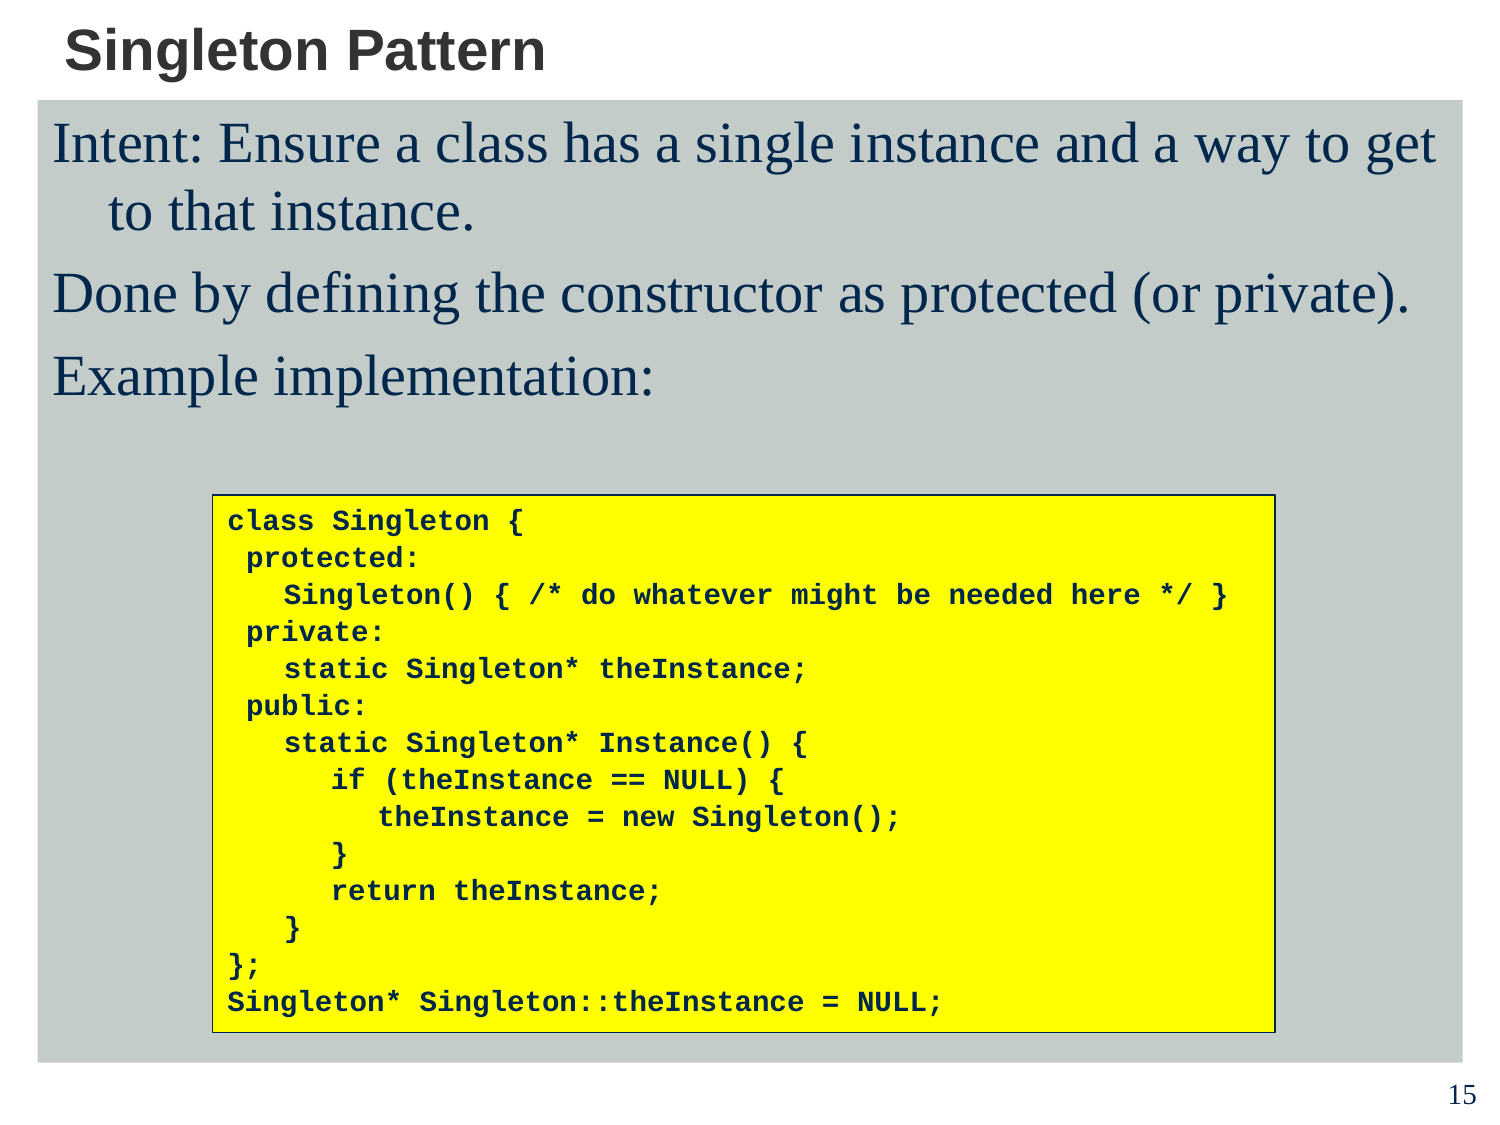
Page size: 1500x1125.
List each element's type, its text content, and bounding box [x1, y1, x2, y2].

text_box class Singleton { protected: Singleton() { /* do whatever might be needed here */ } private: static Singleton* theInstance; public: static Singleton* Instance() { if (theInstance == NULL) { theInstance = new Singleton(); } return theInstance; } }; Singleton* Singleton::theInstance = NULL; [212, 494, 1276, 1032]
title Singleton Pattern [50, 0, 1450, 91]
list Intent: Ensure a class has a single instance and a way to get to that instance. Done by defining the constructor as protected (or private). Example implementation: [37, 99, 1463, 1063]
